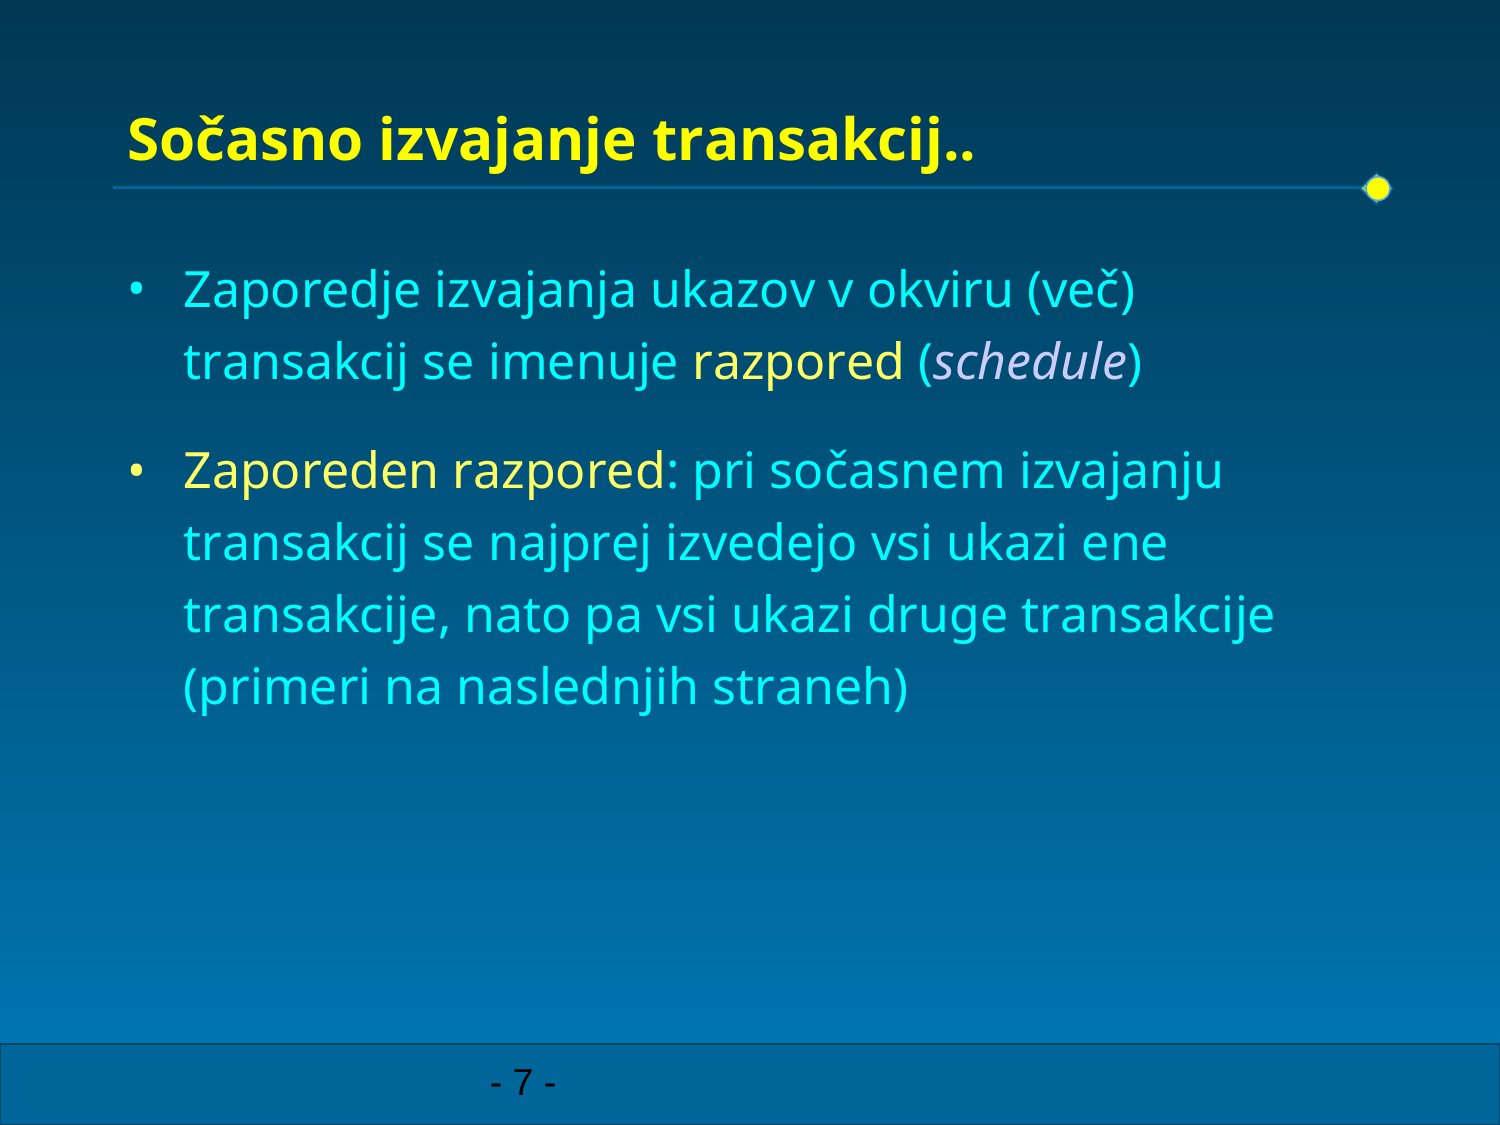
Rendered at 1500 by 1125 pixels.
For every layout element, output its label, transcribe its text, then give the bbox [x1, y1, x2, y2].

title Sočasno izvajanje transakcij.. [112, 94, 1388, 181]
list Zaporedje izvajanja ukazov v okviru (več) transakcij se imenuje razpored (schedule) Zaporeden razpored: pri sočasnem izvajanju transakcij se najprej izvedejo vsi ukazi ene transakcije, nato pa vsi ukazi druge transakcije (primeri na naslednjih straneh) [112, 237, 1388, 963]
